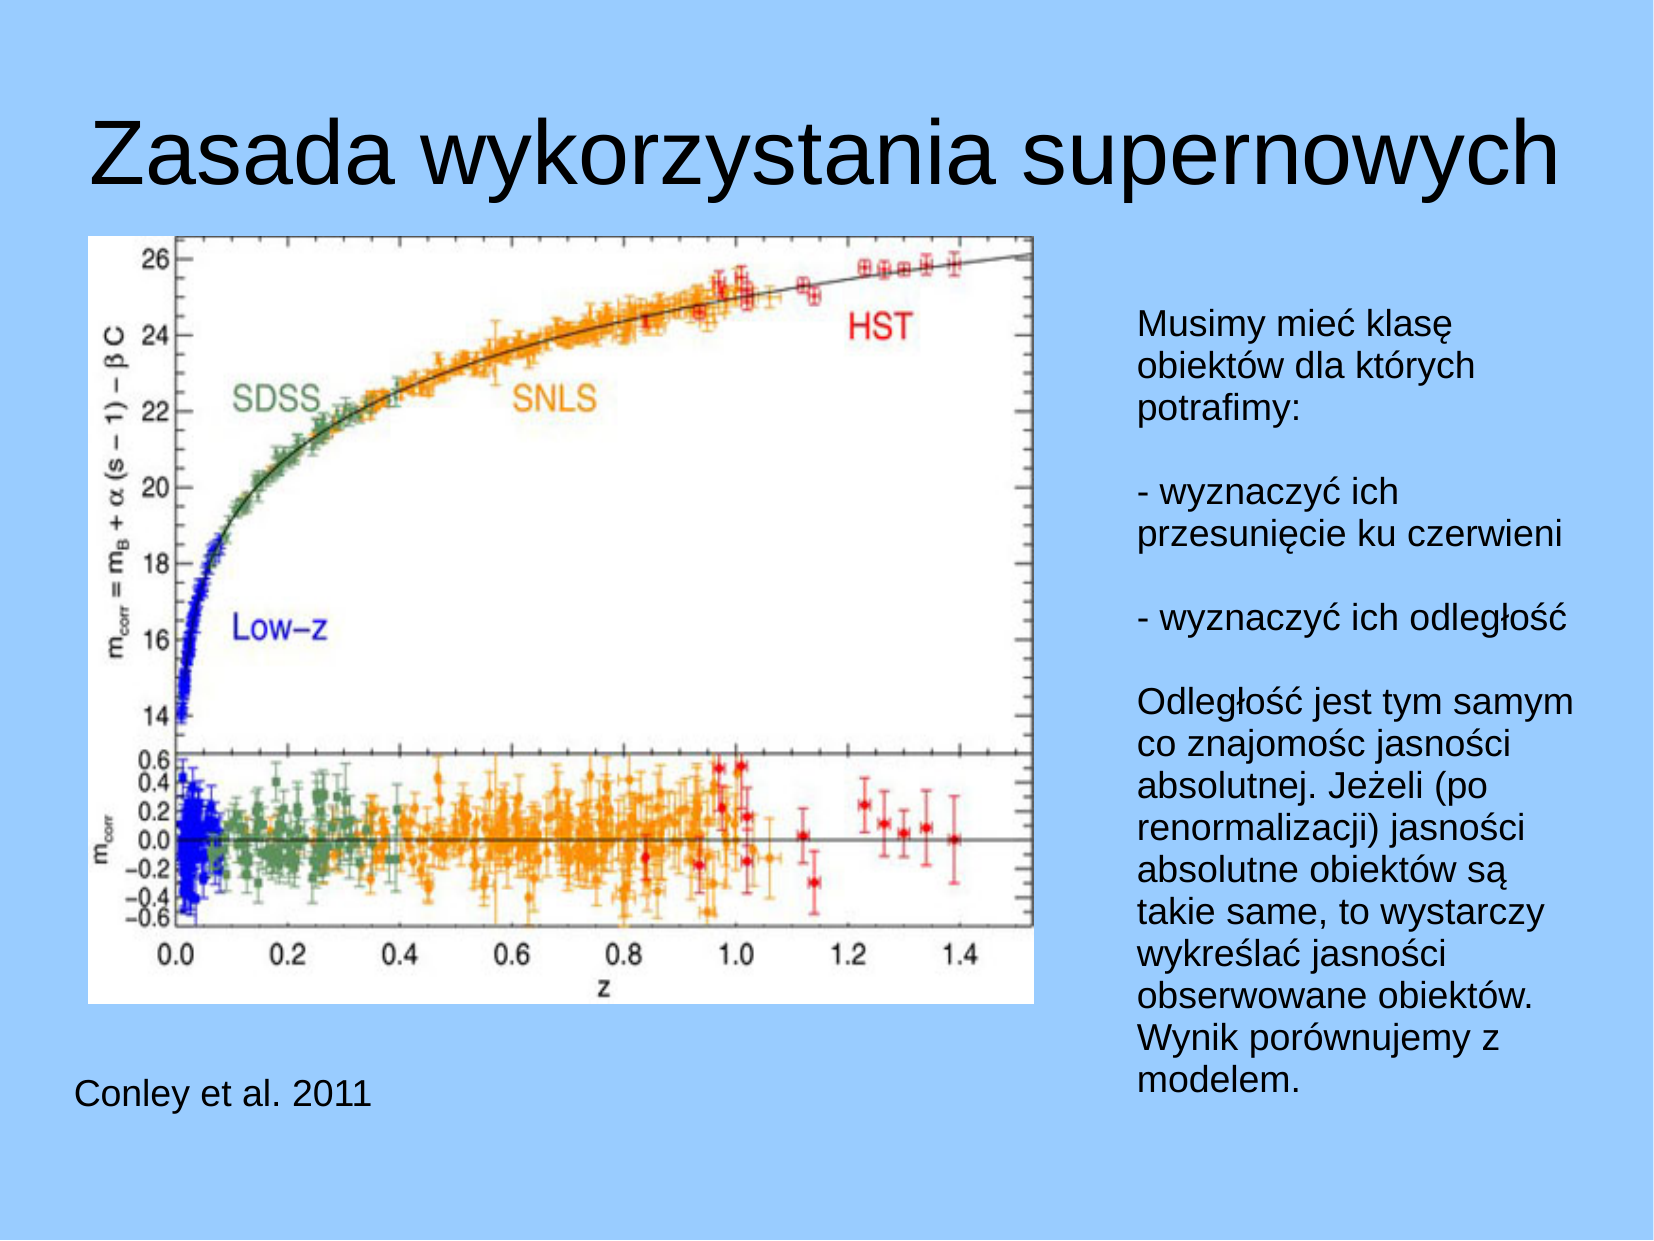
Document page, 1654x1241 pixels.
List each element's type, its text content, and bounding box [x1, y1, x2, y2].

title Zasada wykorzystania supernowych [82, 49, 1571, 257]
text_box Conley et al. 2011 [59, 1065, 473, 1123]
text_box Musimy mieć klasę obiektów dla których potrafimy: - wyznaczyć ich przesunięcie ku czerwieni - wyznaczyć ich odległość Odległość jest tym samym co znajomośc jasności absolutnej. Jeżeli (po renormalizacji) jasności absolutne obiektów są takie same, to wystarczy wykreślać jasności obserwowane obiektów. Wynik porównujemy z modelem. [1122, 295, 1595, 1109]
picture [88, 236, 1034, 1004]
